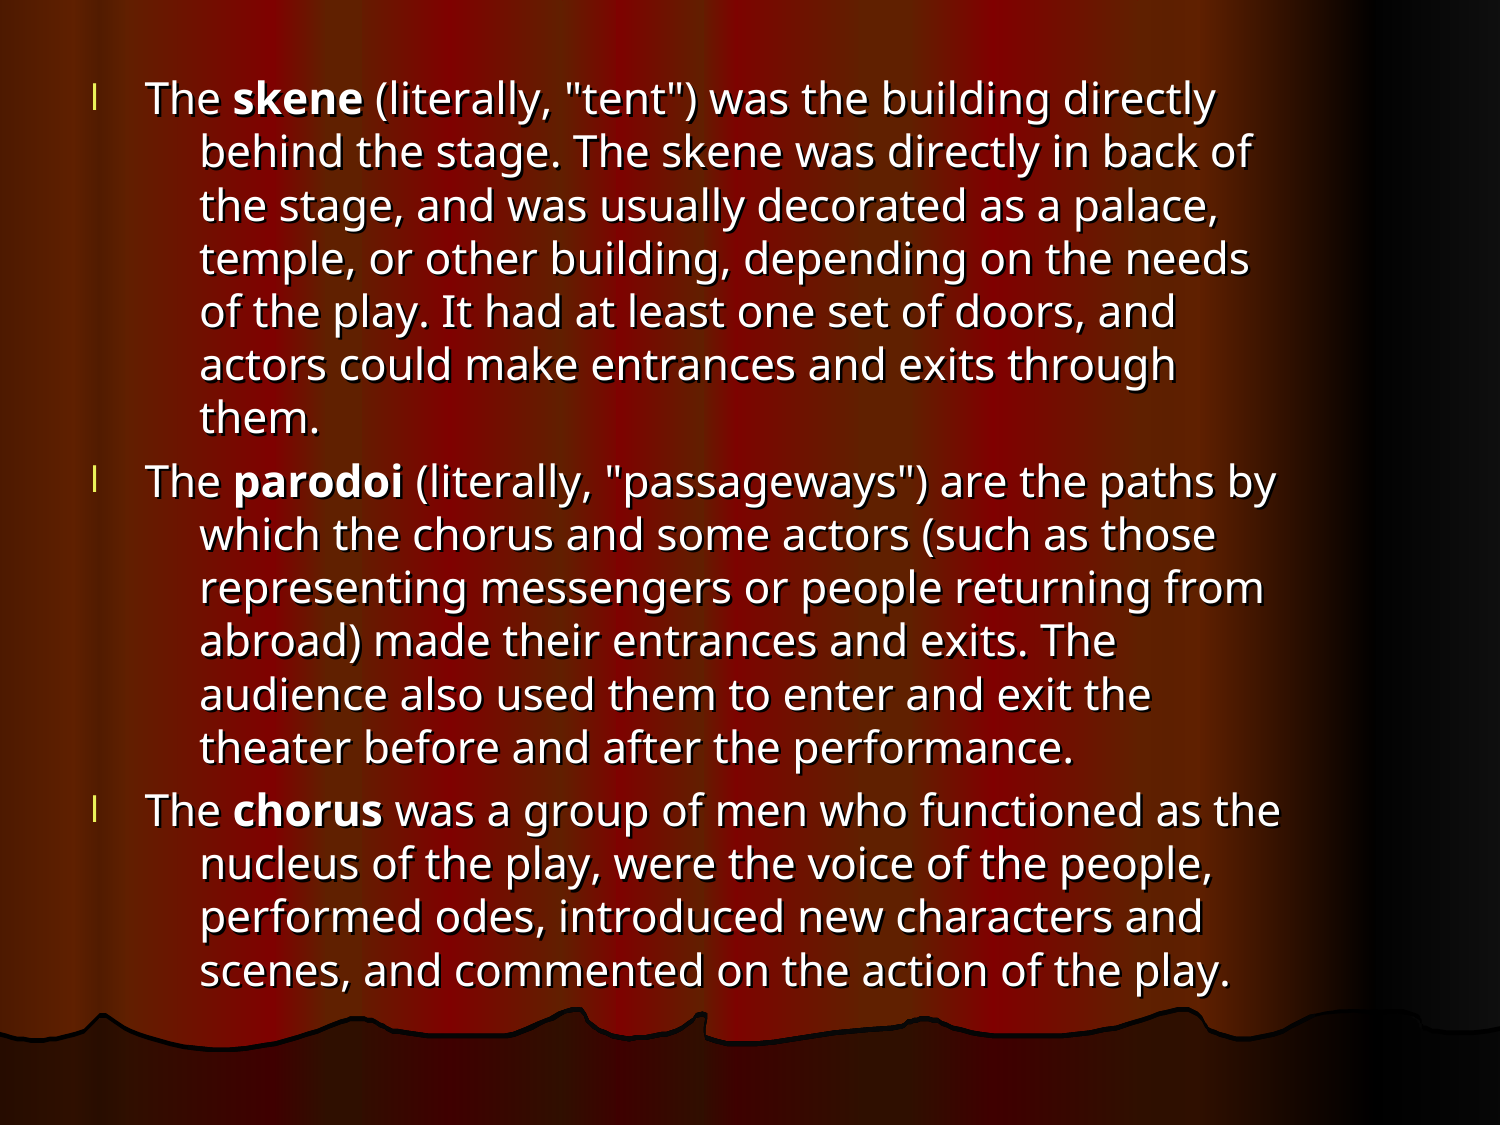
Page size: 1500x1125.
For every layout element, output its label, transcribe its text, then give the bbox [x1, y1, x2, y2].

list The skene (literally, "tent") was the building directly behind the stage. The skene was directly in back of the stage, and was usually decorated as a palace, temple, or other building, depending on the needs of the play. It had at least one set of doors, and actors could make entrances and exits through them. The parodoi (literally, "passageways") are the paths by which the chorus and some actors (such as those representing messengers or people returning from abroad) made their entrances and exits. The audience also used them to enter and exit the theater before and after the performance. The chorus was a group of men who functioned as the nucleus of the play, were the voice of the people, performed odes, introduced new characters and scenes, and commented on the action of the play. [75, 62, 1300, 1062]
